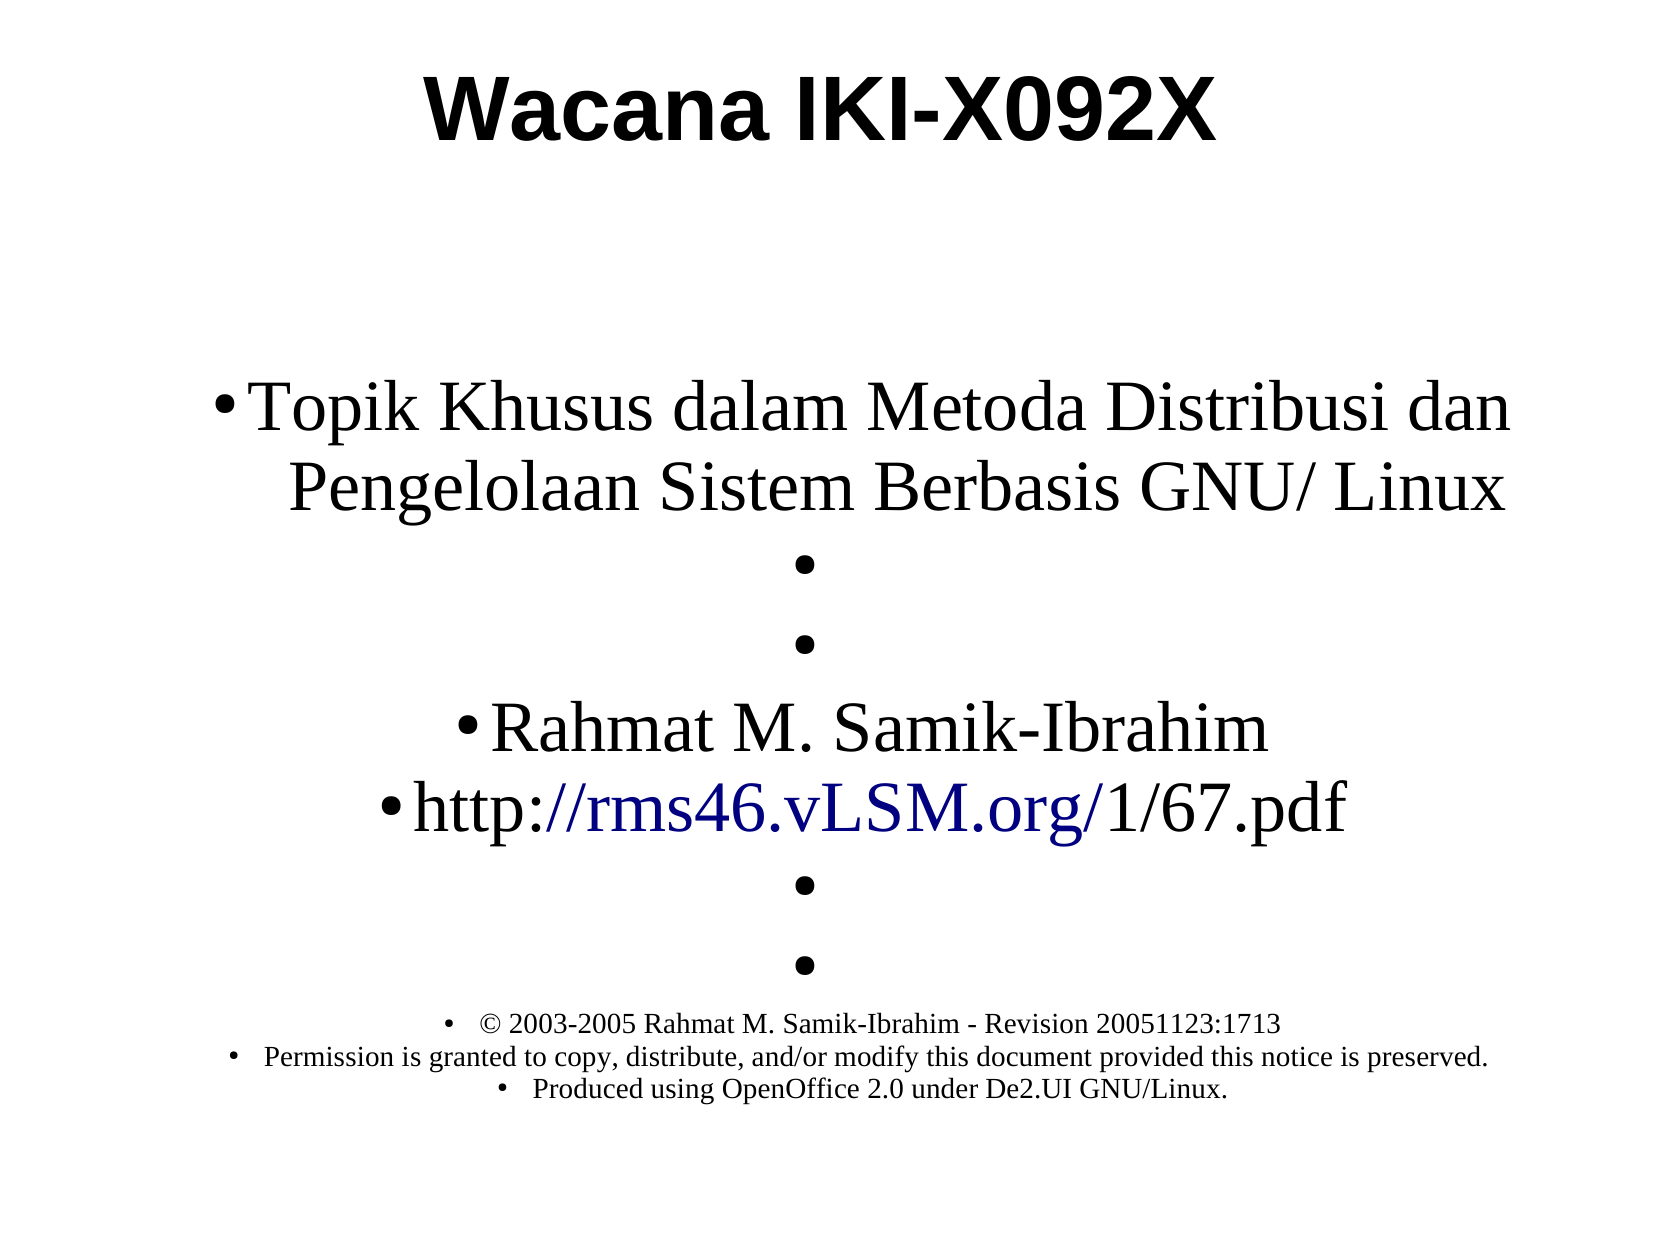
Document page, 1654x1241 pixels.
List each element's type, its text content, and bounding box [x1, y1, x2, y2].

subtitle Topik Khusus dalam Metoda Distribusi dan Pengelolaan Sistem Berbasis GNU/ Linux Rahmat M. Samik-Ibrahim http://rms46.vLSM.org/1/67.pdf © 2003-2005 Rahmat M. Samik-Ibrahim - Revision 20051123:1713 Permission is granted to copy, distribute, and/or modify this document provided this notice is preserved. Produced using OpenOffice 2.0 under De2.UI GNU/Linux. [121, 344, 1534, 1126]
title Wacana IKI-X092X [114, 25, 1527, 192]
